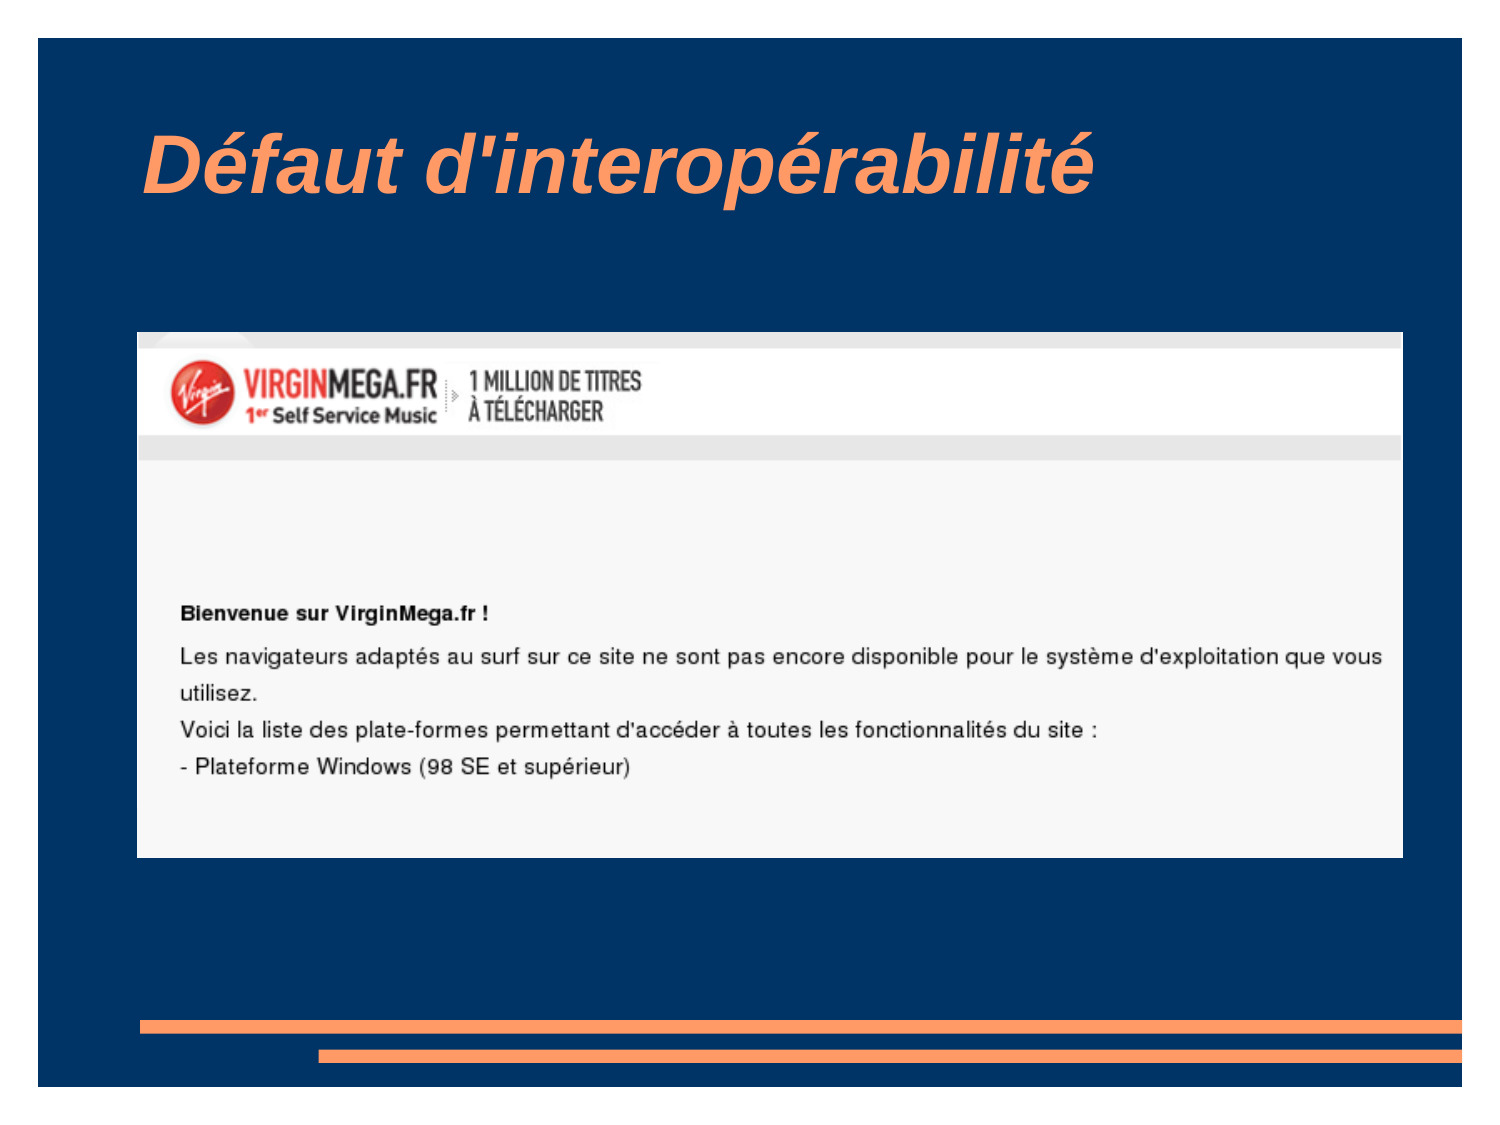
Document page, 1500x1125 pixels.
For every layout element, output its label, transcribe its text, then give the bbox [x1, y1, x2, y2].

picture [137, 332, 1403, 858]
title Défaut d'interopérabilité [142, 76, 1359, 253]
